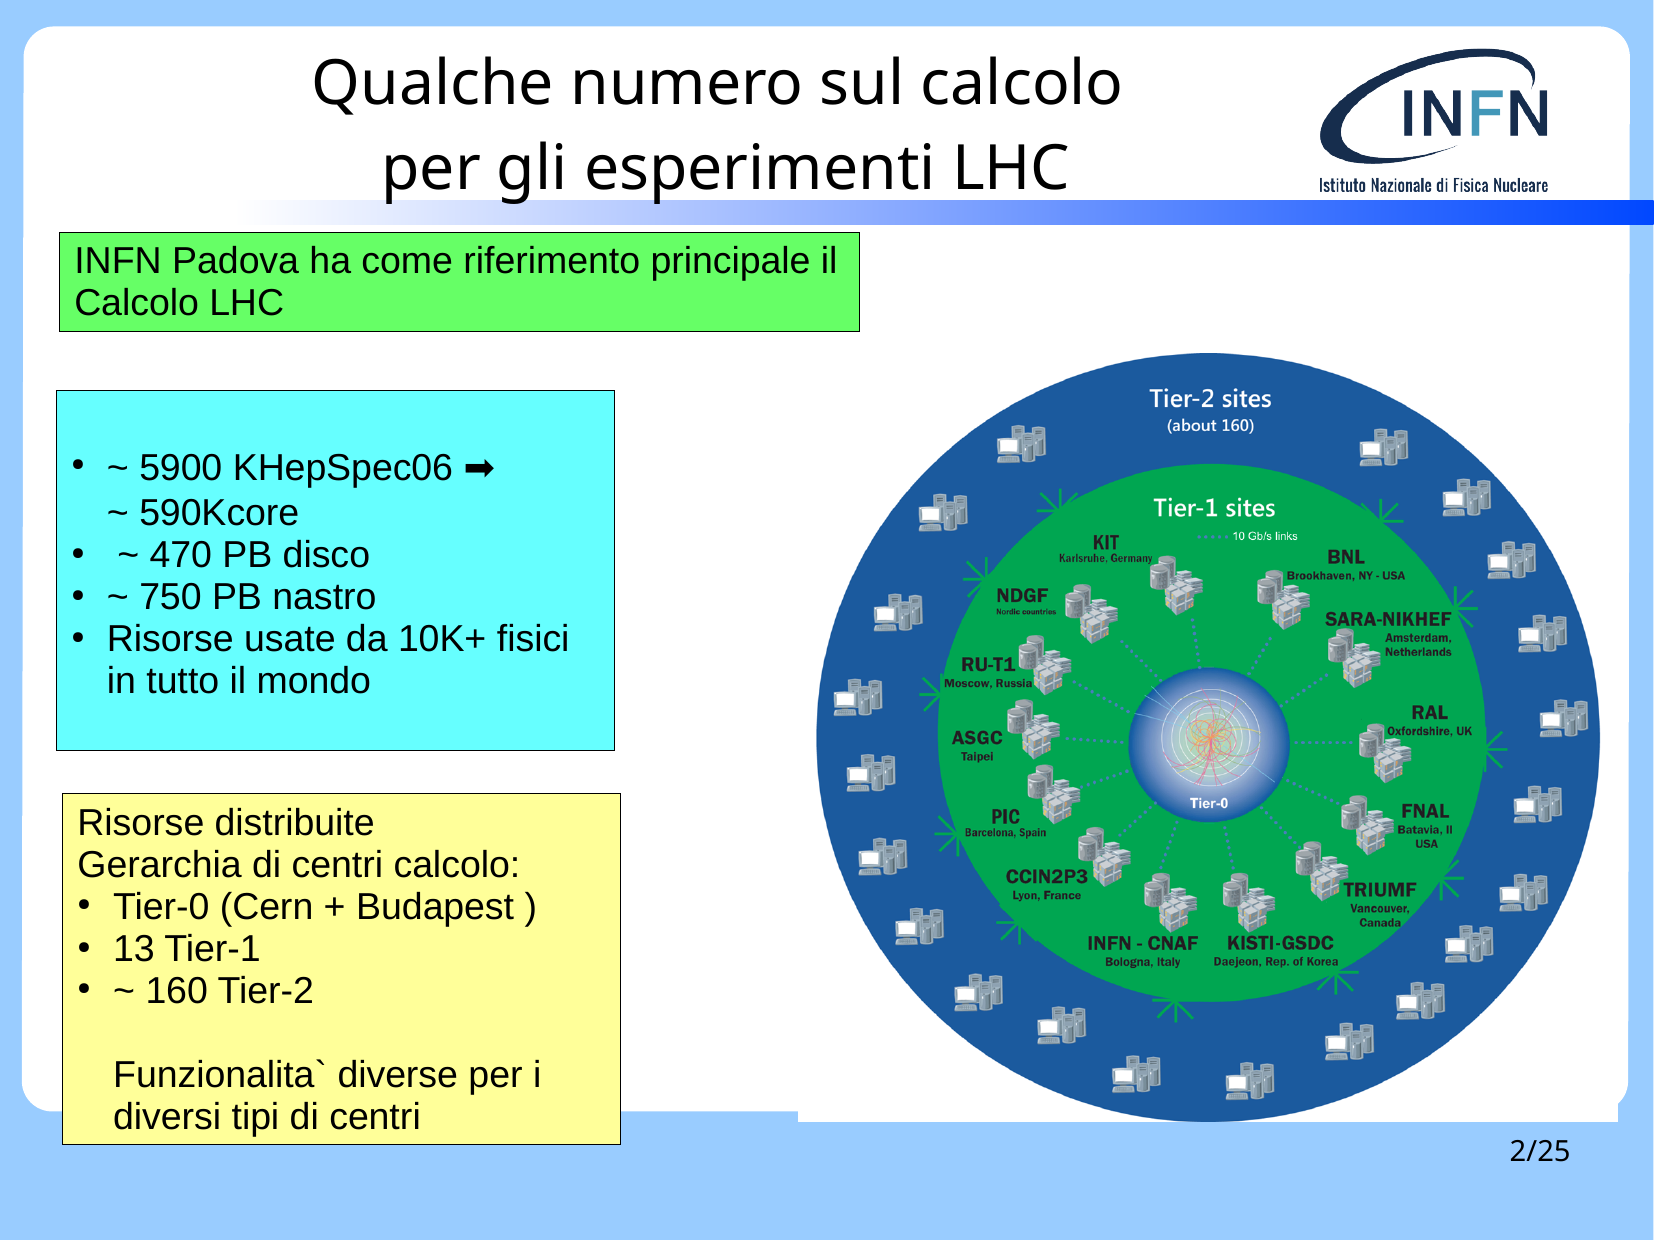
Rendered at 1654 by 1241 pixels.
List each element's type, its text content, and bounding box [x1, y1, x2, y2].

title Qualche numero sul calcolo per gli esperimenti LHC [82, 46, 1274, 199]
text_box Risorse distribuite Gerarchia di centri calcolo: Tier-0 (Cern + Budapest ) 13 Tier-1 ~ 160 Tier-2 Funzionalita` diverse per i diversi tipi di centri [62, 793, 621, 1141]
picture [798, 353, 1618, 1122]
text_box INFN Padova ha come riferimento principale il Calcolo LHC [59, 232, 860, 331]
text_box ~ 5900 KHepSpec06 ➡ ~ 590Kcore ~ 470 PB disco ~ 750 PB nastro Risorse usate da 10K+ fisici in tutto il mondo [56, 390, 615, 744]
picture [1274, 31, 1593, 218]
